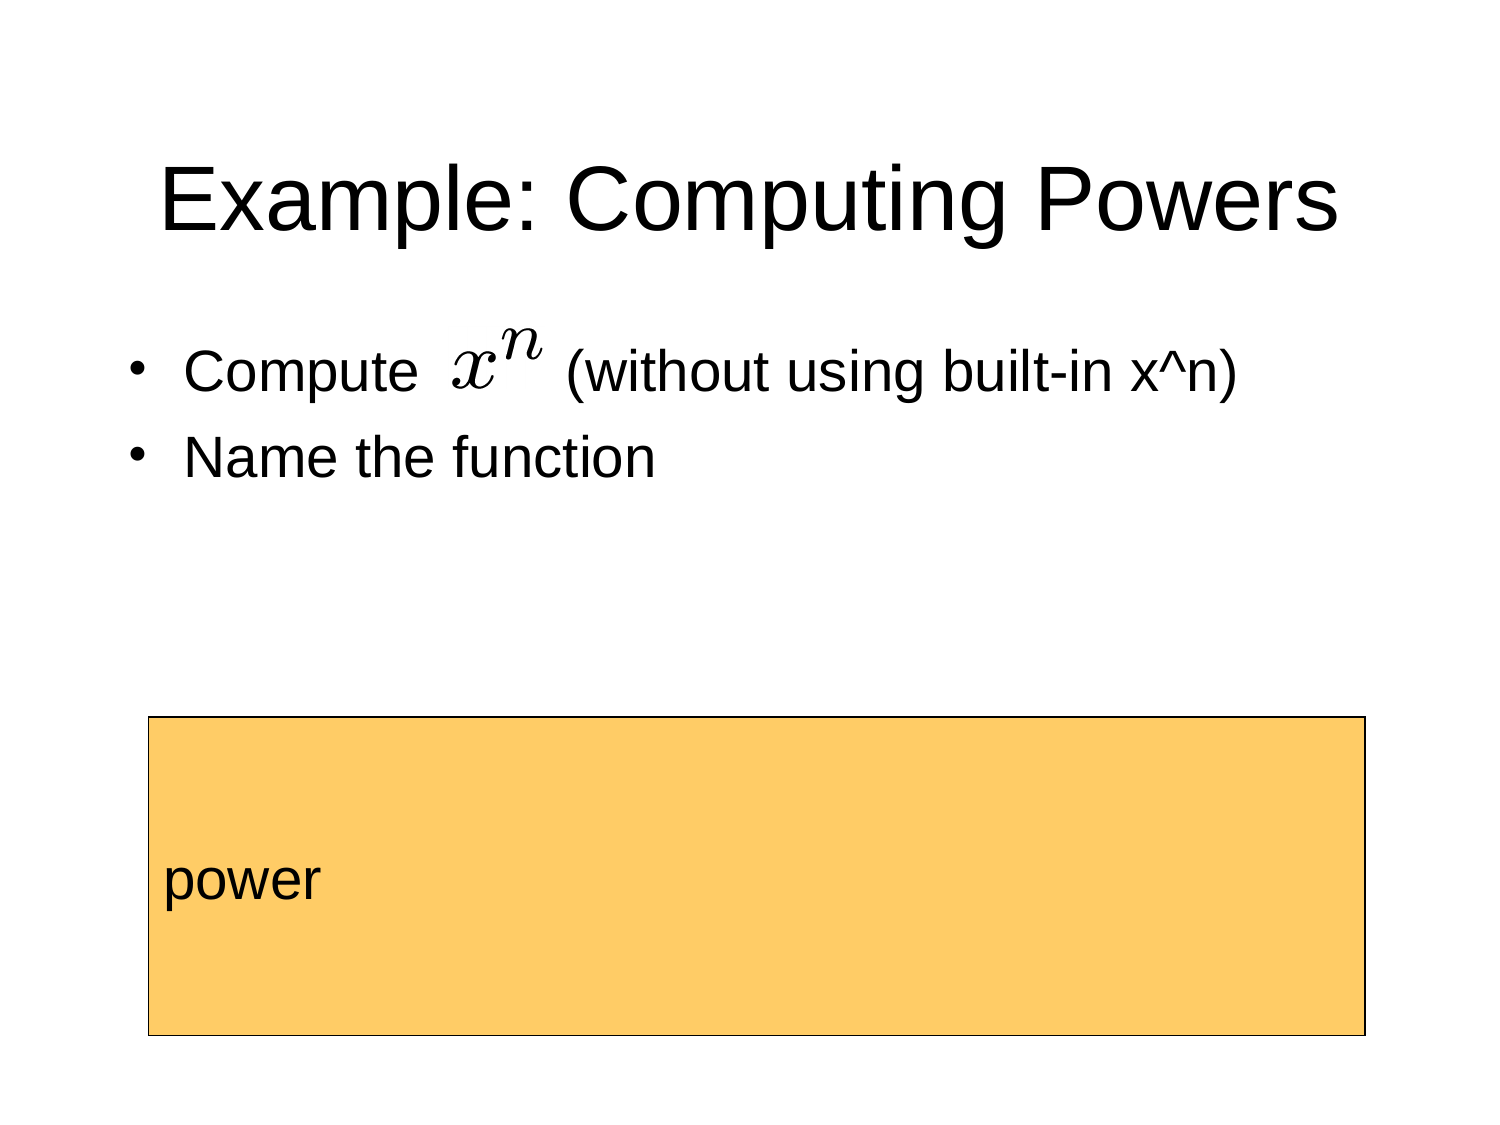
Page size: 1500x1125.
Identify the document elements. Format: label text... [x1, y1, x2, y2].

picture [448, 326, 545, 389]
title Example: Computing Powers [112, 99, 1388, 288]
list Compute (without using built-in x^n) Name the function [112, 324, 1388, 1000]
text_box power [148, 716, 1366, 1036]
